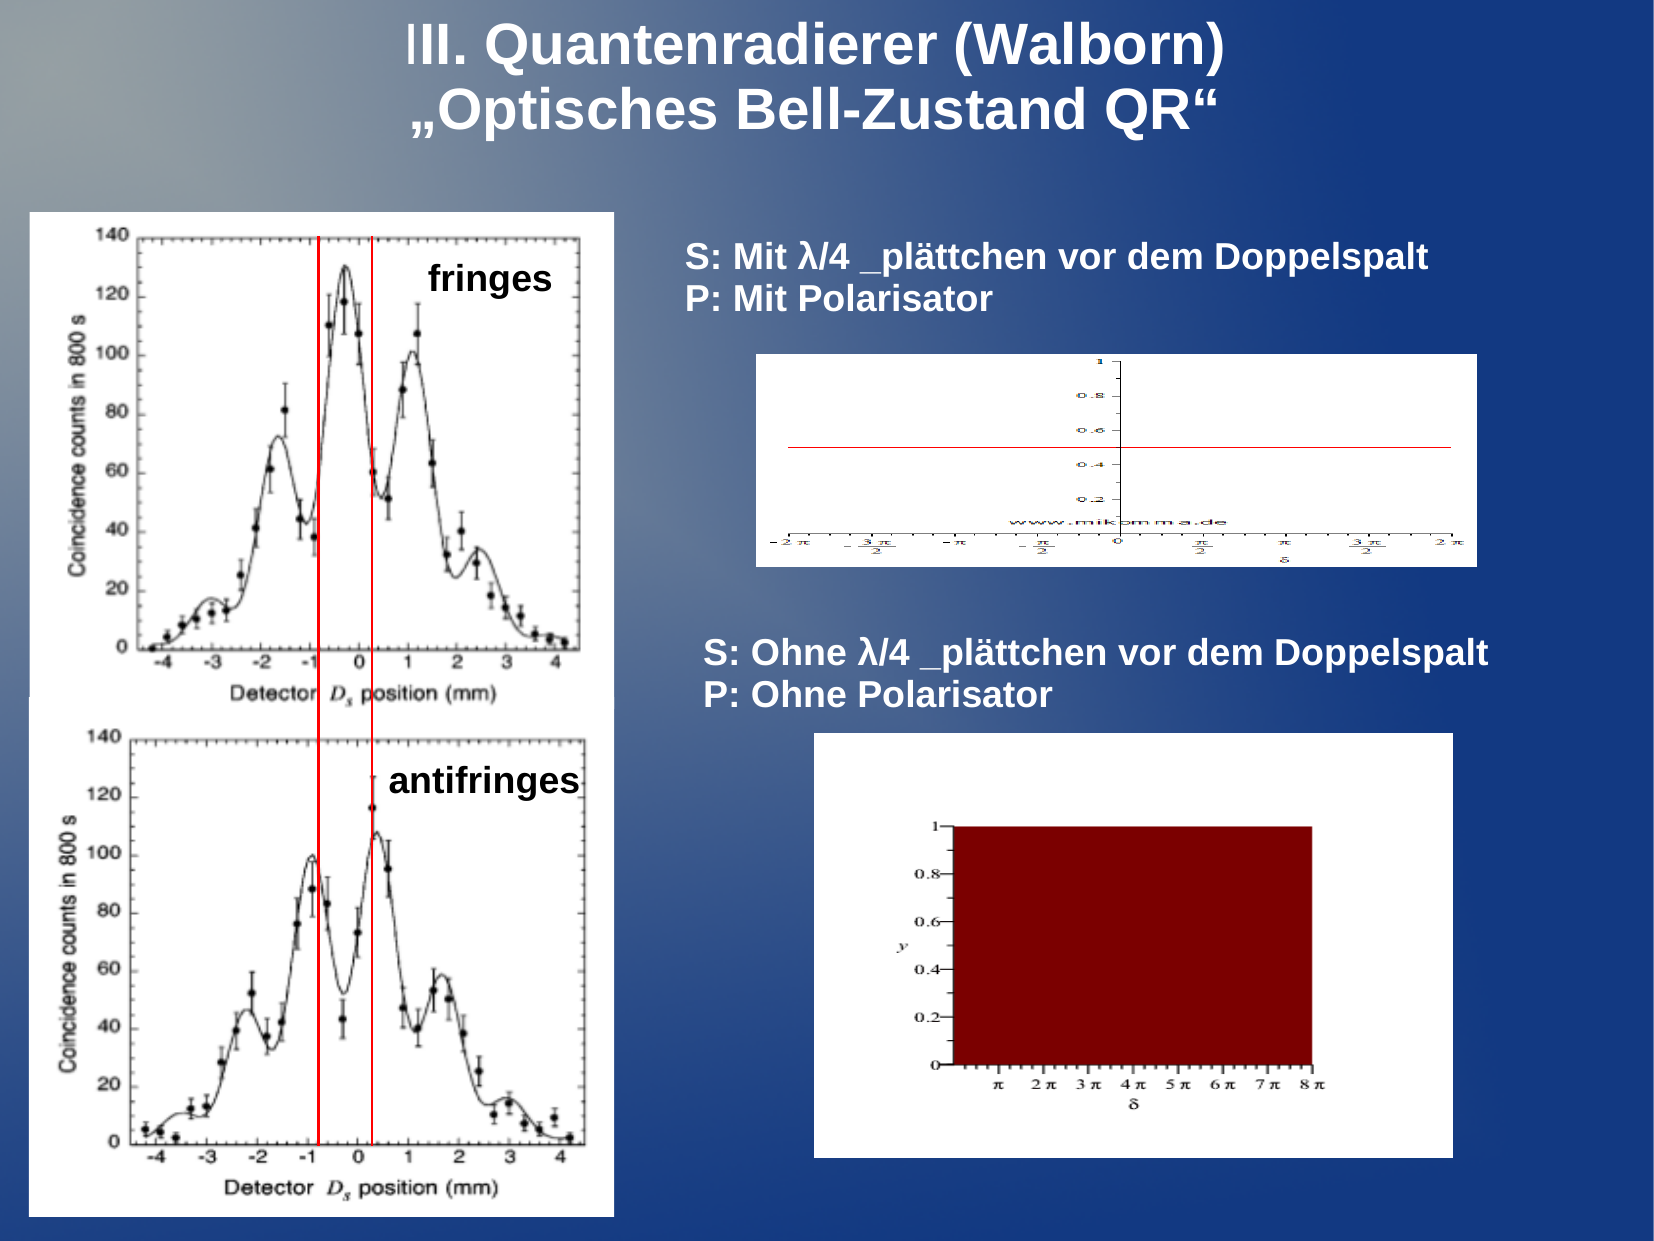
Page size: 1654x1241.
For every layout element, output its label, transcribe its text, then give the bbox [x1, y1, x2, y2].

text_box antifringes [401, 739, 568, 823]
text_box fringes [407, 237, 574, 321]
text_box S: Mit λ/4 _plättchen vor dem Doppelspalt P: Mit Polarisator [720, 224, 1394, 331]
title III. Quantenradierer (Walborn) „Optisches Bell-Zustand QR“ [70, 0, 1559, 189]
text_box S: Ohne λ/4 _plättchen vor dem Doppelspalt P: Ohne Polarisator [759, 620, 1433, 727]
picture [0, 0, 1654, 1241]
